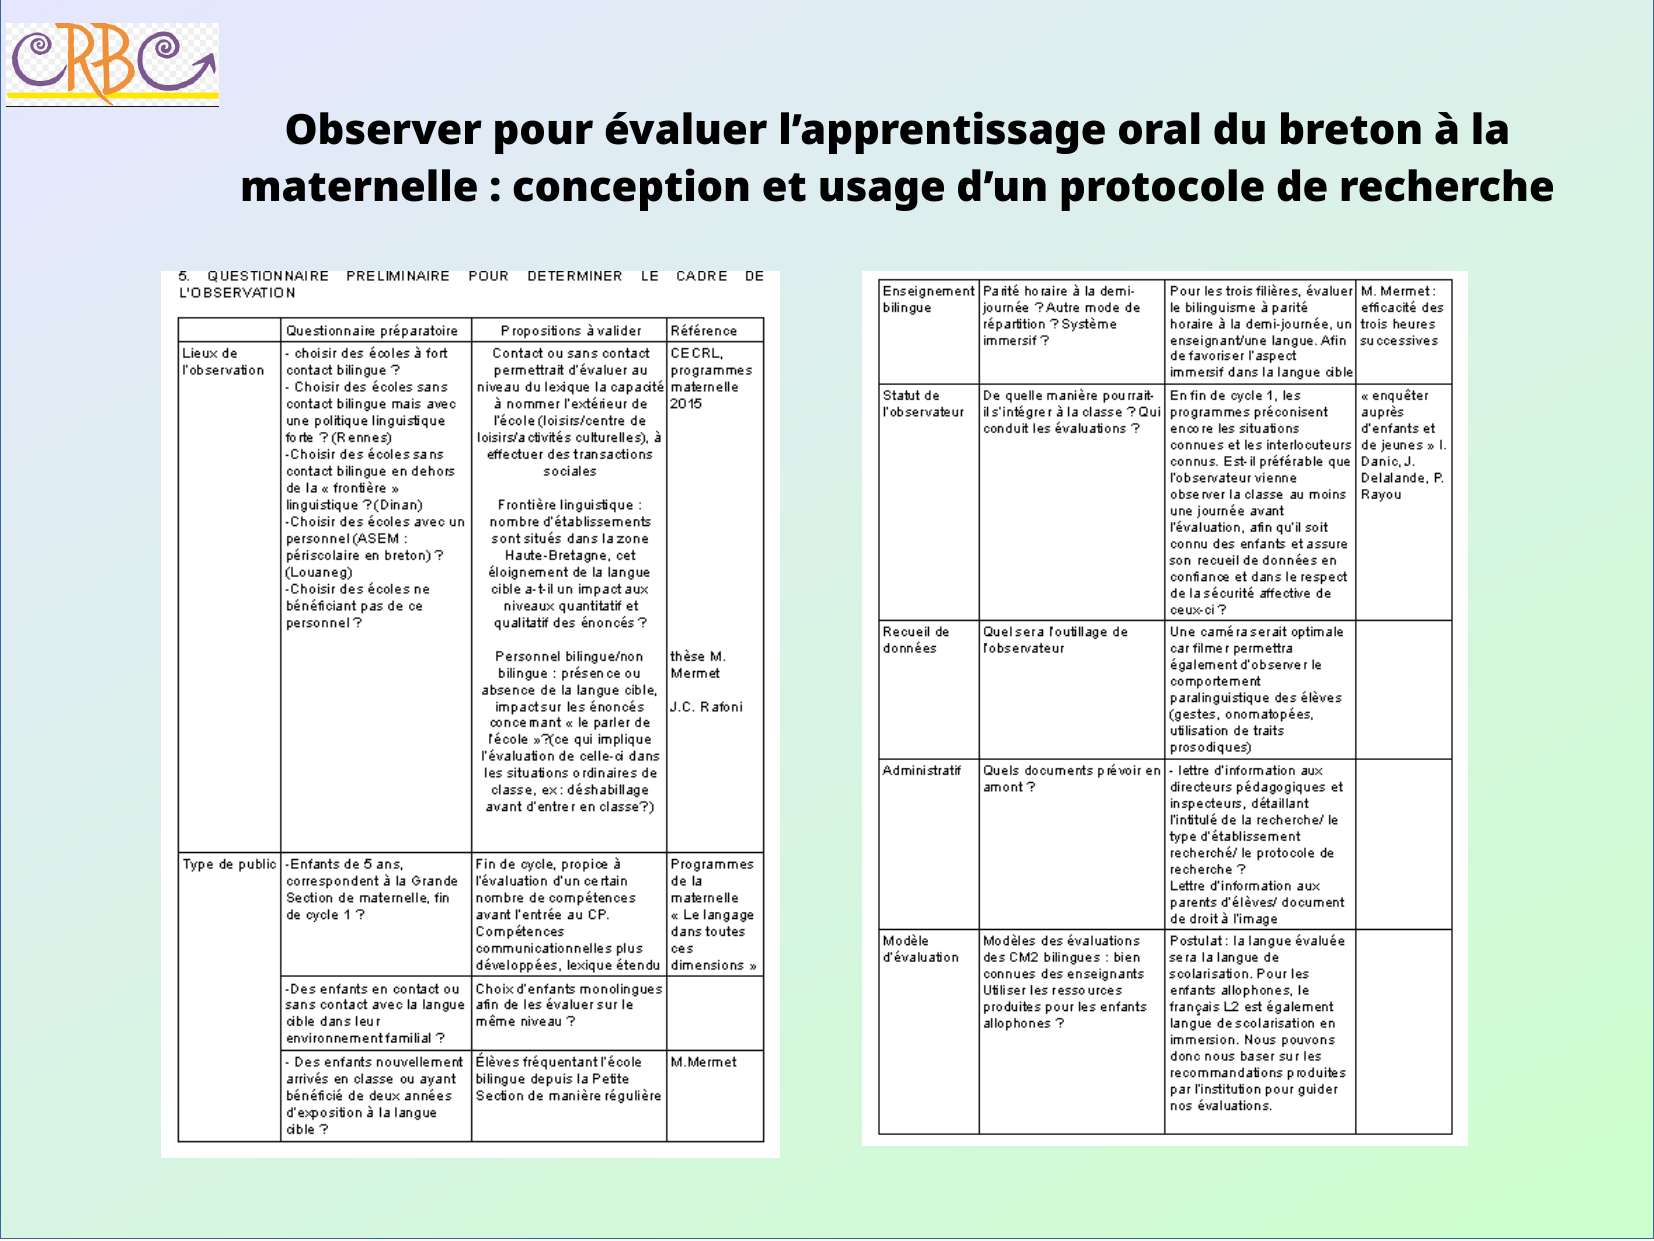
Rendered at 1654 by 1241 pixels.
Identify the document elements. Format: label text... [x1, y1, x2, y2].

picture [862, 271, 1468, 1146]
title Observer pour évaluer l’apprentissage oral du breton à la maternelle : conception et usage d’un protocole de recherche [224, 52, 1571, 260]
picture [161, 271, 780, 1158]
picture [6, 23, 219, 107]
